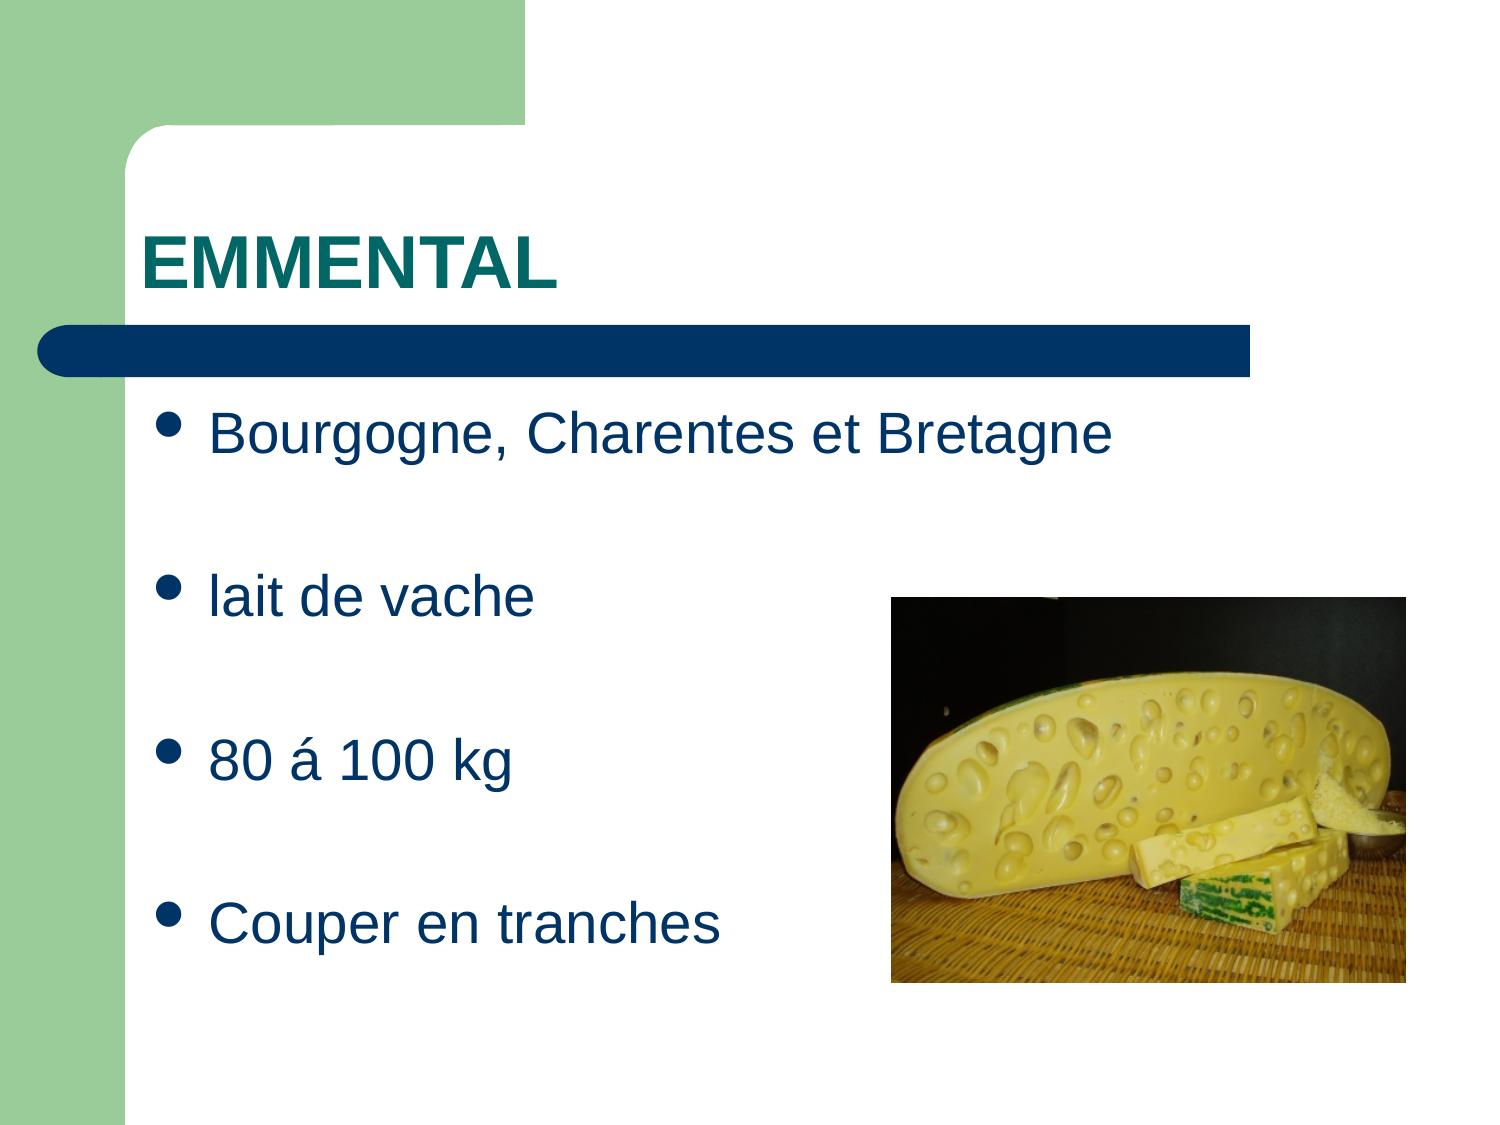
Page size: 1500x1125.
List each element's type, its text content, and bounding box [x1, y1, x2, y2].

list Bourgogne, Charentes et Bretagne lait de vache 80 á 100 kg Couper en tranches [137, 387, 1400, 999]
title EMMENTAL [125, 125, 1425, 313]
picture [891, 597, 1406, 984]
